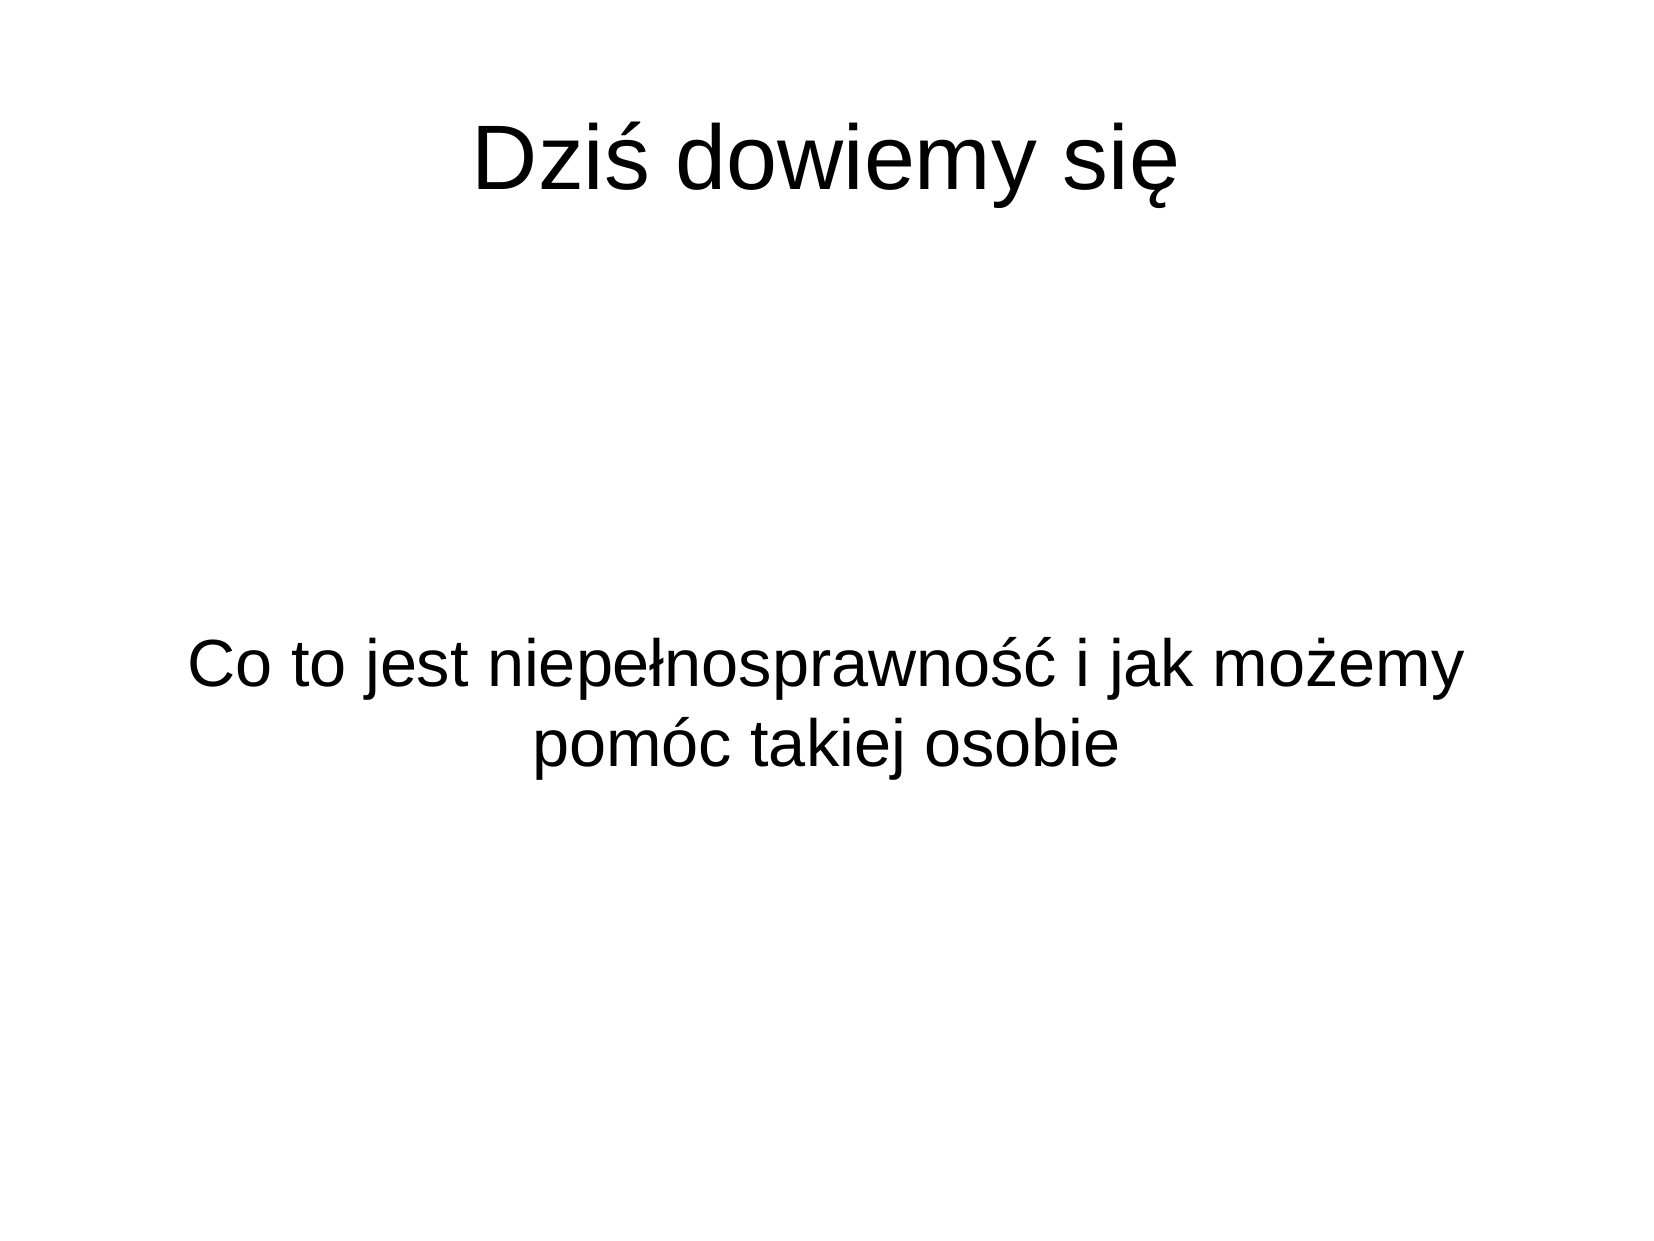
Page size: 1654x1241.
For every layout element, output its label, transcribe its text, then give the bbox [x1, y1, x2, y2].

title Dziś dowiemy się [82, 49, 1571, 257]
subtitle Co to jest niepełnosprawność i jak możemy pomóc takiej osobie [82, 290, 1571, 1109]
